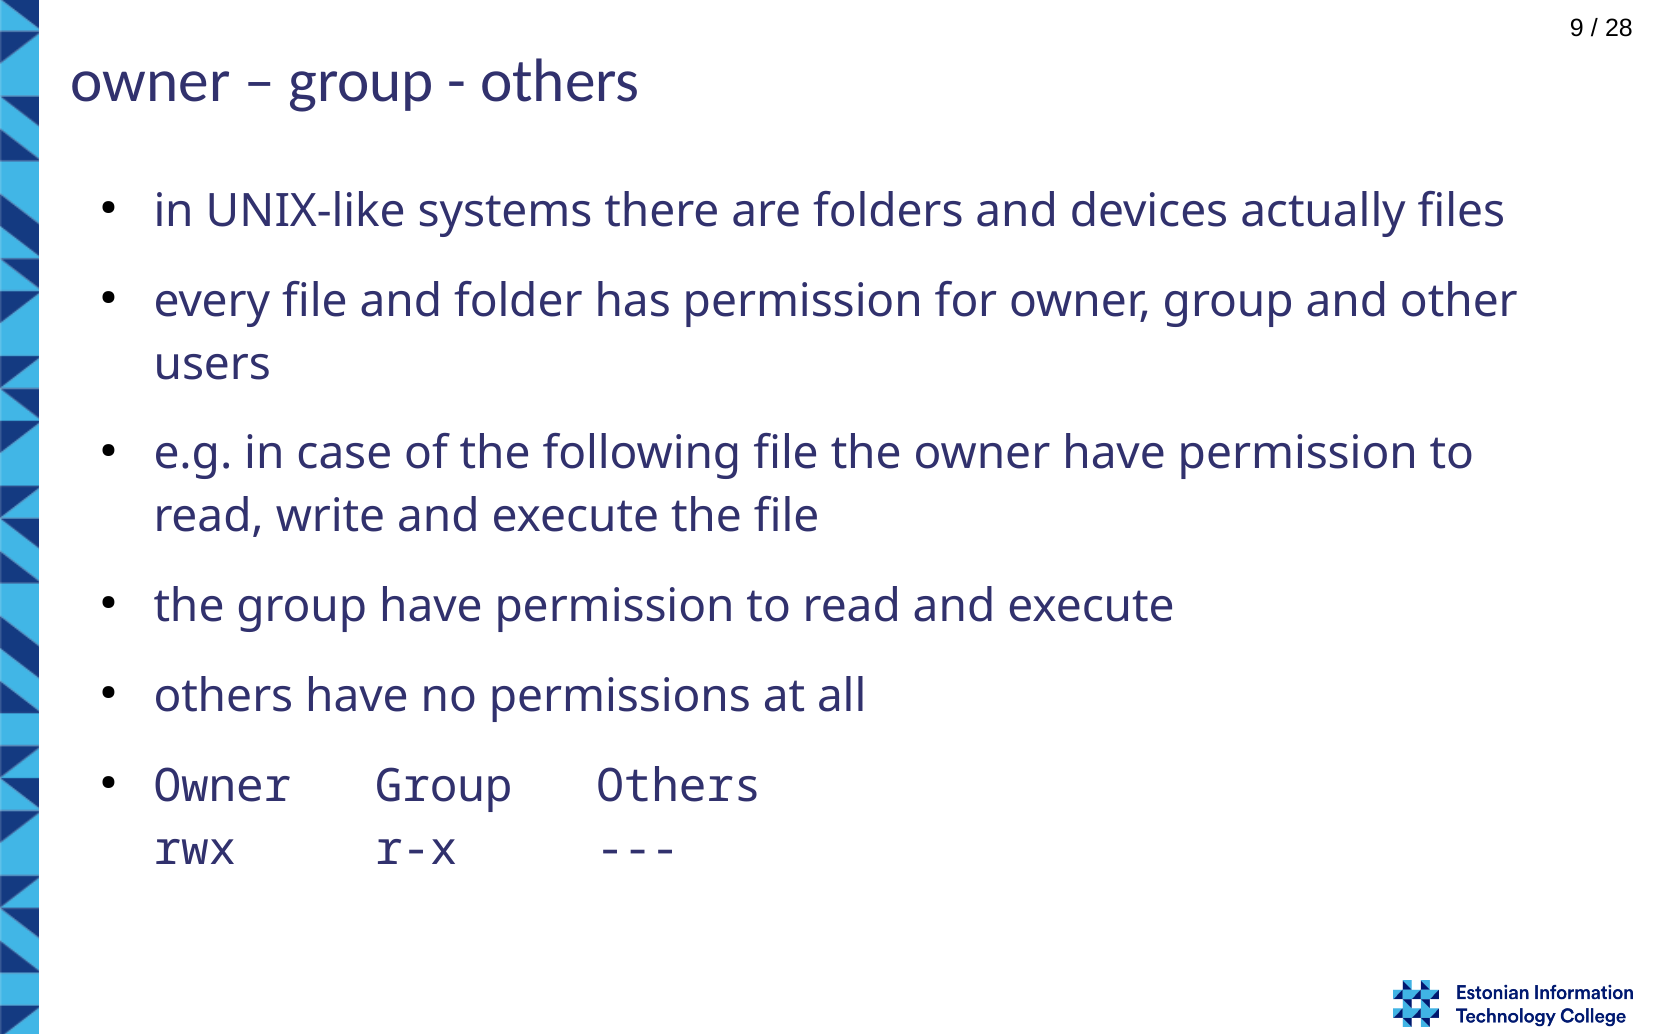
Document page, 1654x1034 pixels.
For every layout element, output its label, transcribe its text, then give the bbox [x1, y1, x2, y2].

title owner – group - others [70, 41, 1630, 130]
picture [1393, 980, 1633, 1027]
list in UNIX-like systems there are folders and devices actually files every file and folder has permission for owner, group and other users e.g. in case of the following file the owner have permission to read, write and execute the file the group have permission to read and execute others have no permissions at all Owner Group Others rwx r-x --- [82, 177, 1595, 945]
